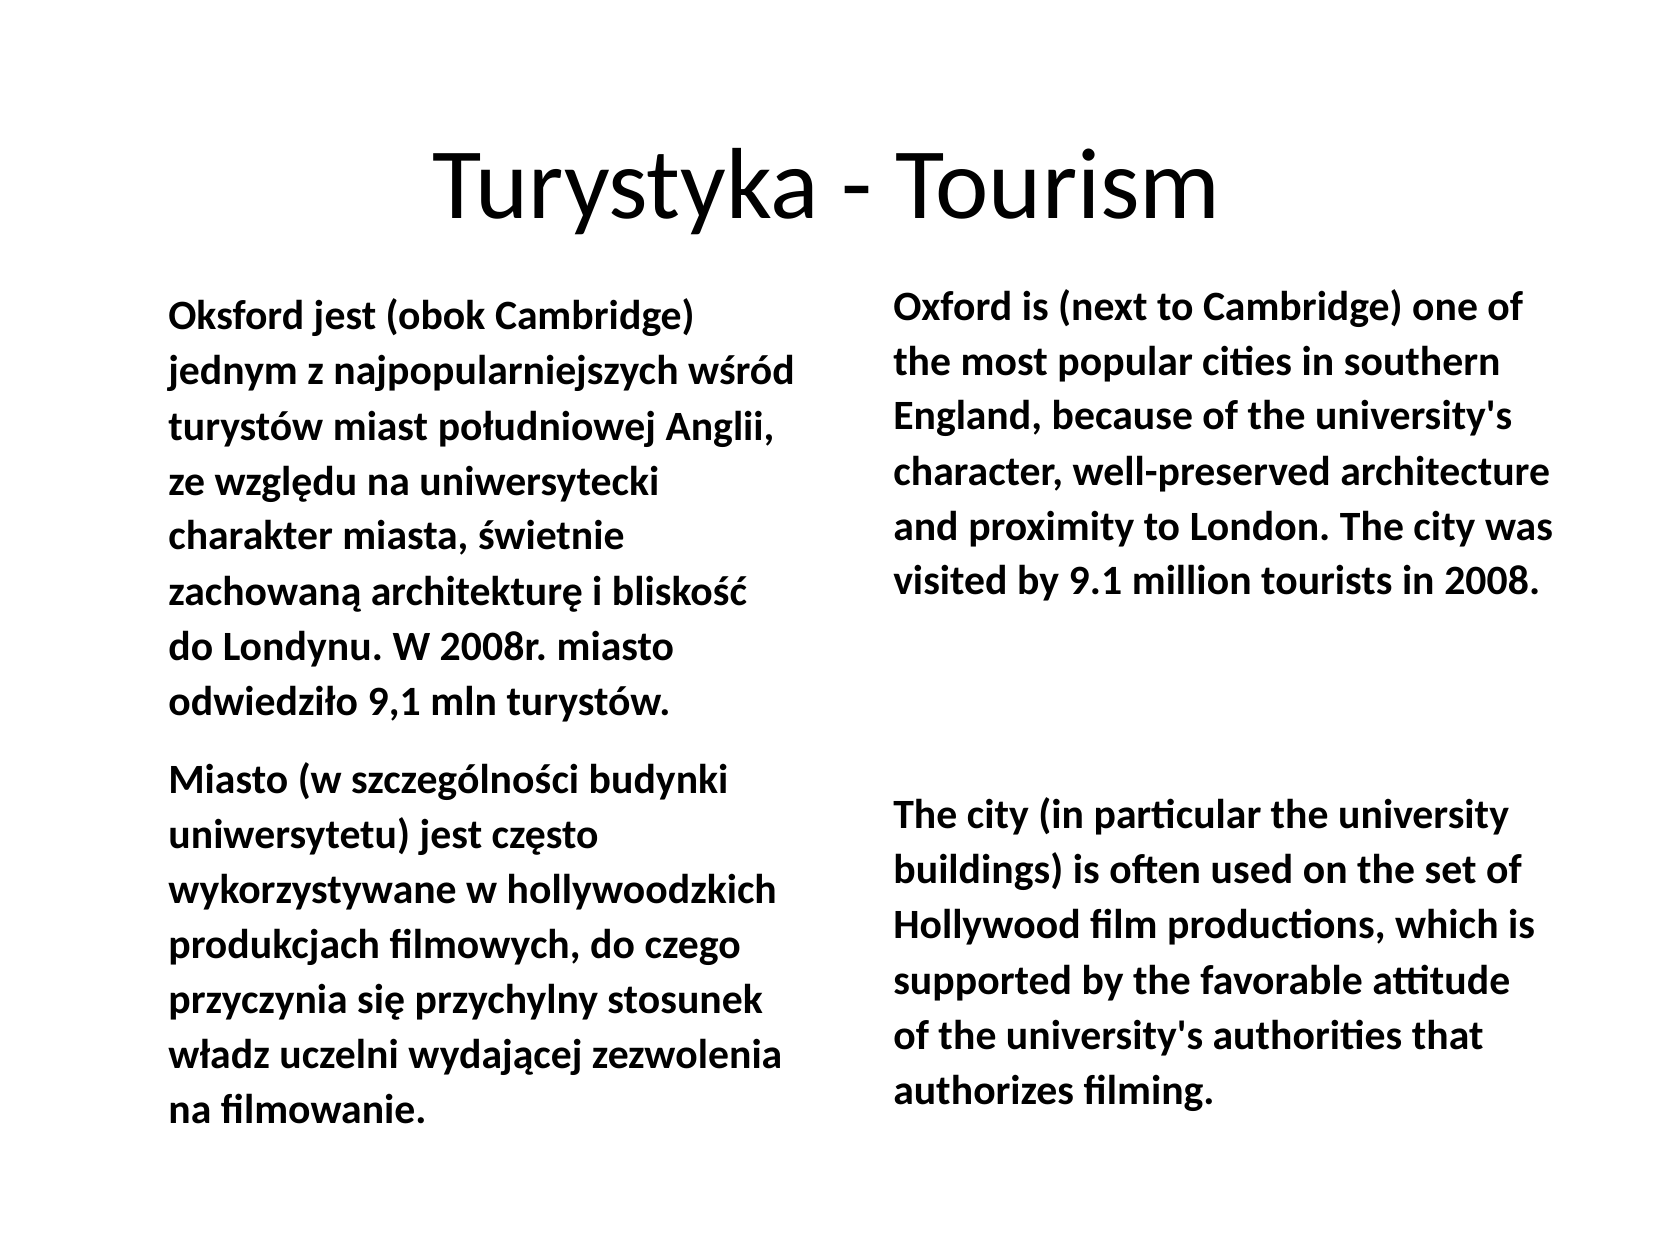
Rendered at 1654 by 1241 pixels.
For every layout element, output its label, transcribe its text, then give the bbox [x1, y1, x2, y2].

title Turystyka - Tourism [113, 66, 1540, 306]
list Oxford is (next to Cambridge) one of the most popular cities in southern England, because of the university's character, well-preserved architecture and proximity to London. The city was visited by 9.1 million tourists in 2008. The city (in particular the university buildings) is often used on the set of Hollywood film productions, which is supported by the favorable attitude of the university's authorities that authorizes filming. [838, 265, 1569, 1225]
list Oksford jest (obok Cambridge) jednym z najpopularniejszych wśród turystów miast południowej Anglii, ze względu na uniwersytecki charakter miasta, świetnie zachowaną architekturę i bliskość do Londynu. W 2008r. miasto odwiedziło 9,1 mln turystów. Miasto (w szczególności budynki uniwersytetu) jest często wykorzystywane w hollywoodzkich produkcjach filmowych, do czego przyczynia się przychylny stosunek władz uczelni wydającej zezwolenia na filmowanie. [113, 275, 817, 1235]
